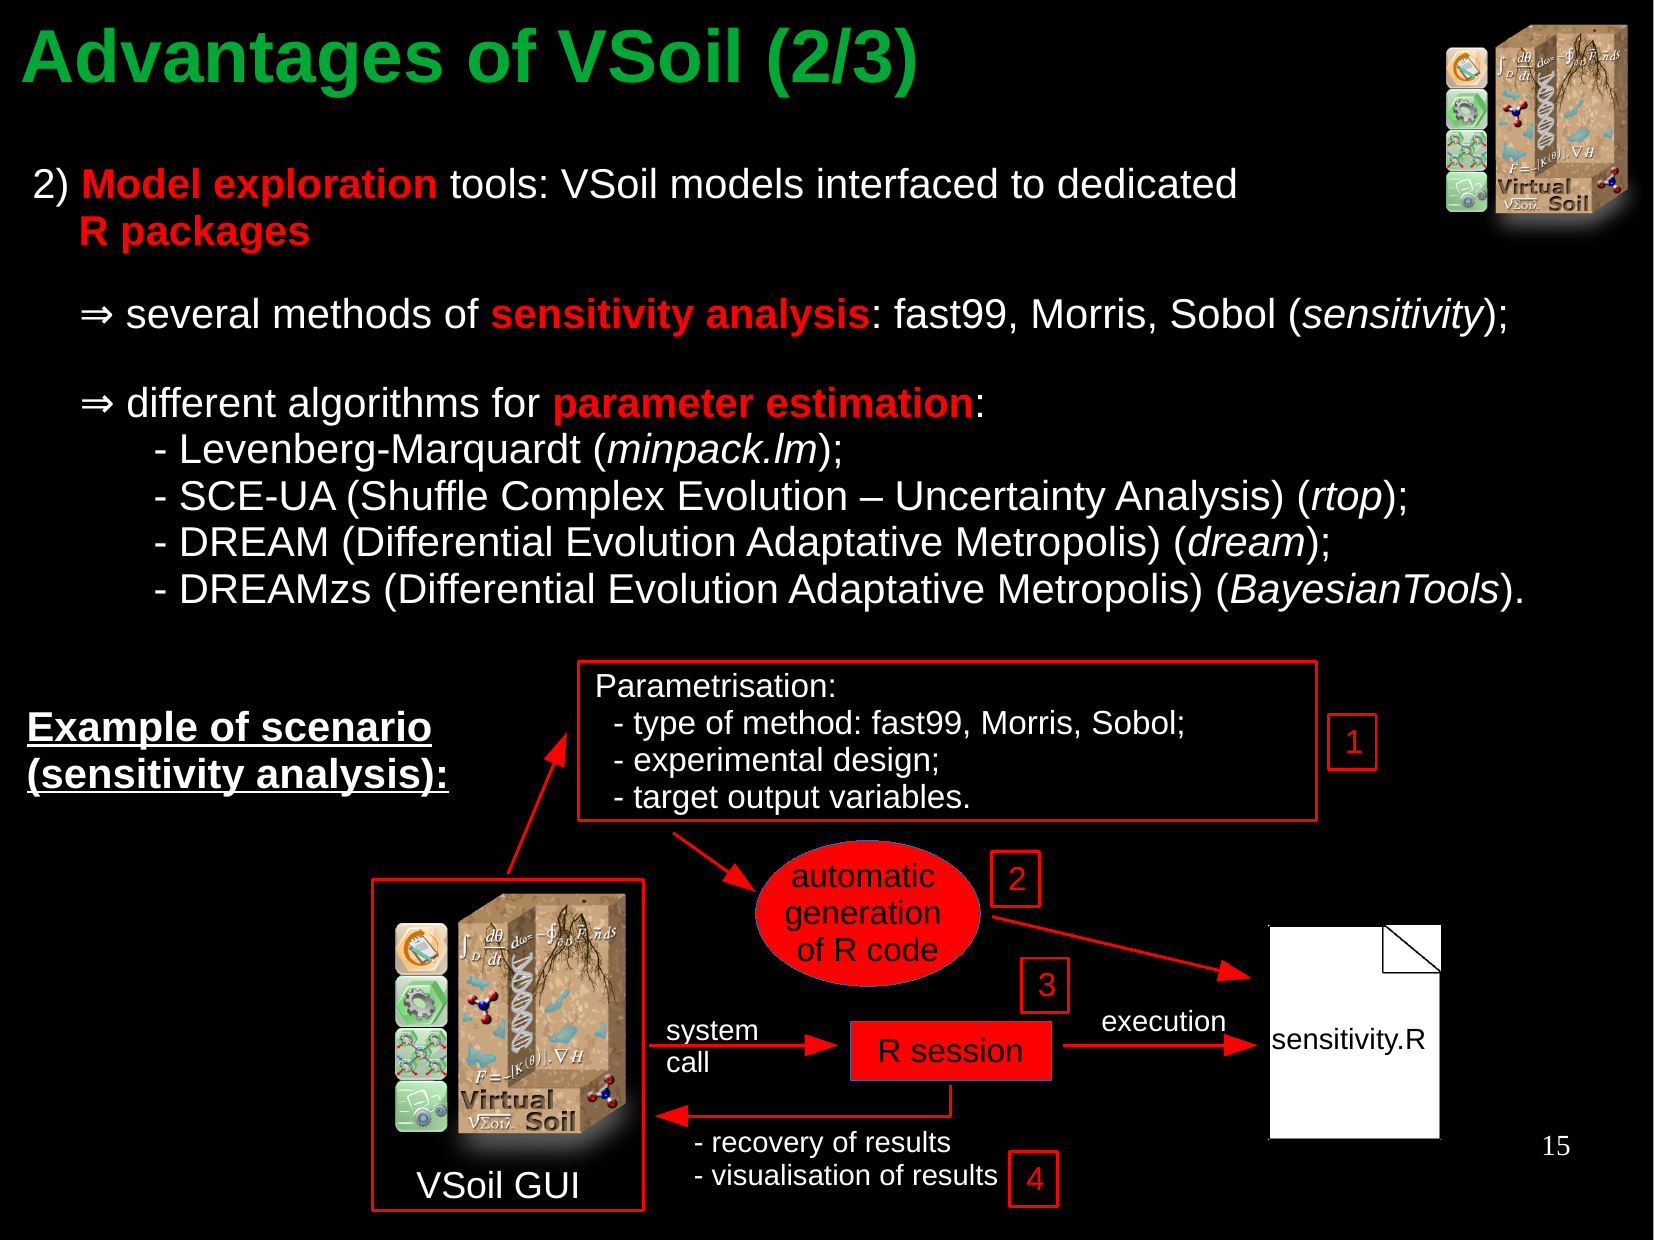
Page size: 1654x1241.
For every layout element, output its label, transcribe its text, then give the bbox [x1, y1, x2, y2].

picture [1268, 925, 1441, 1015]
text_box 4 [1009, 1151, 1058, 1207]
text_box ⇒ different algorithms for parameter estimation: - Levenberg-Marquardt (minpack.lm); - SCE-UA (Shuffle Complex Evolution – Uncertainty Analysis) (rtop); - DREAM (Differential Evolution Adaptative Metropolis) (dream); - DREAMzs (Differential Evolution Adaptative Metropolis) (BayesianTools). [64, 372, 1630, 626]
picture [1268, 1064, 1441, 1140]
text_box Example of scenario (sensitivity analysis): [11, 696, 497, 805]
text_box automatic generation of R code [755, 840, 981, 987]
text_box R session [850, 1021, 1052, 1081]
text_box - recovery of results - visualisation of results [678, 1118, 1028, 1199]
text_box 2 [991, 851, 1040, 907]
text_box execution [1086, 997, 1252, 1044]
text_box ⇒ several methods of sensitivity analysis: fast99, Morris, Sobol (sensitivity); [53, 283, 1642, 346]
text_box 1 [1328, 714, 1376, 770]
text_box 3 [1021, 957, 1069, 1013]
text_box system call [651, 1006, 805, 1044]
text_box system call [651, 1047, 805, 1087]
picture [348, 832, 644, 1193]
text_box Parametrisation: - type of method: fast99, Morris, Sobol; - experimental design; - target output variables. [578, 661, 1317, 821]
text_box Advantages of VSoil (2/3) [5, 7, 1063, 107]
picture [1409, 0, 1642, 260]
text_box sensitivity.R [1256, 1015, 1441, 1064]
text_box 2) Model exploration tools: VSoil models interfaced to dedicated R packages [17, 153, 1536, 262]
text_box VSoil GUI [401, 1157, 615, 1215]
